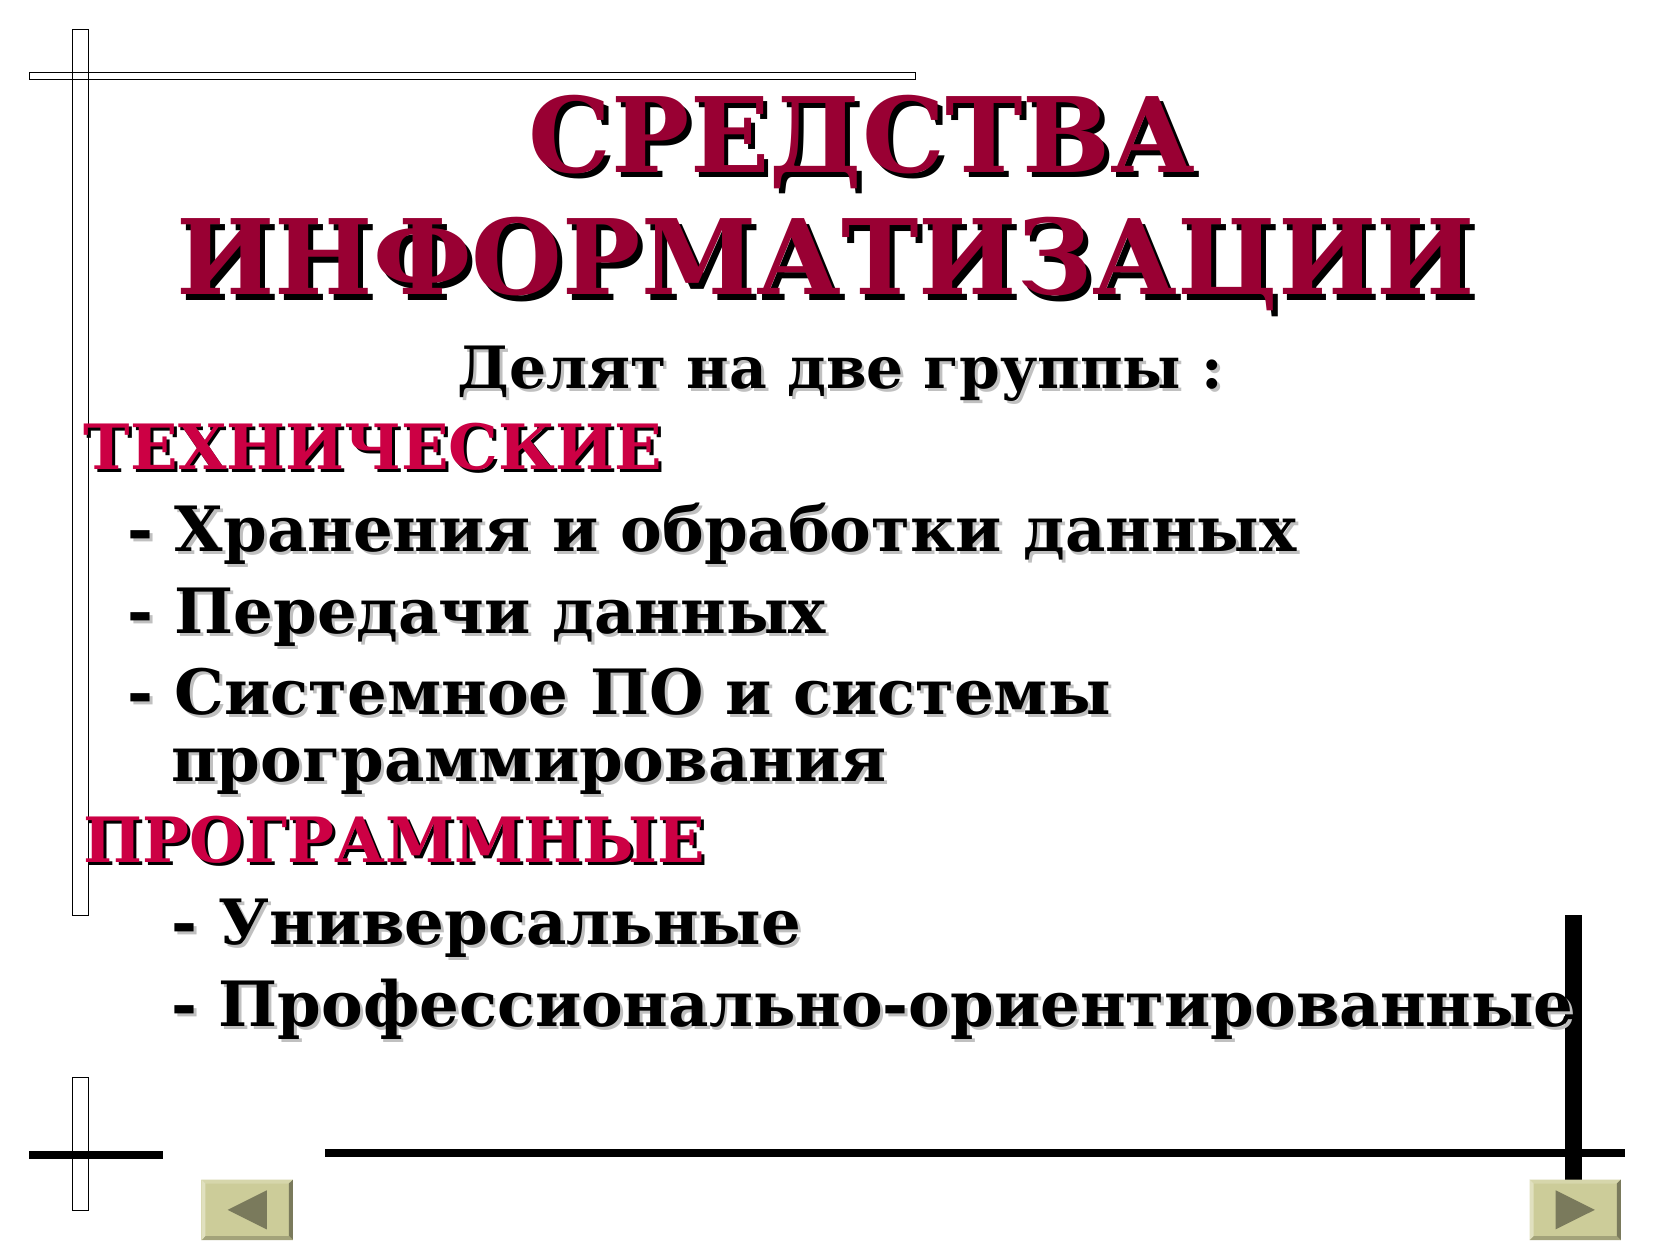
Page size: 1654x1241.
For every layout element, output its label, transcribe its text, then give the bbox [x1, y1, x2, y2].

list Делят на две группы : ТЕХНИЧЕСКИЕ - Хранения и обработки данных - Передачи данных - Системное ПО и системы программирования ПРОГРАММНЫЕ - Универсальные - Профессионально-ориентированные [69, 332, 1613, 1241]
text_box [202, 1179, 293, 1241]
text_box [1530, 1179, 1621, 1241]
title СРЕДСТВА ИНФОРМАТИЗАЦИИ [71, 49, 1654, 468]
